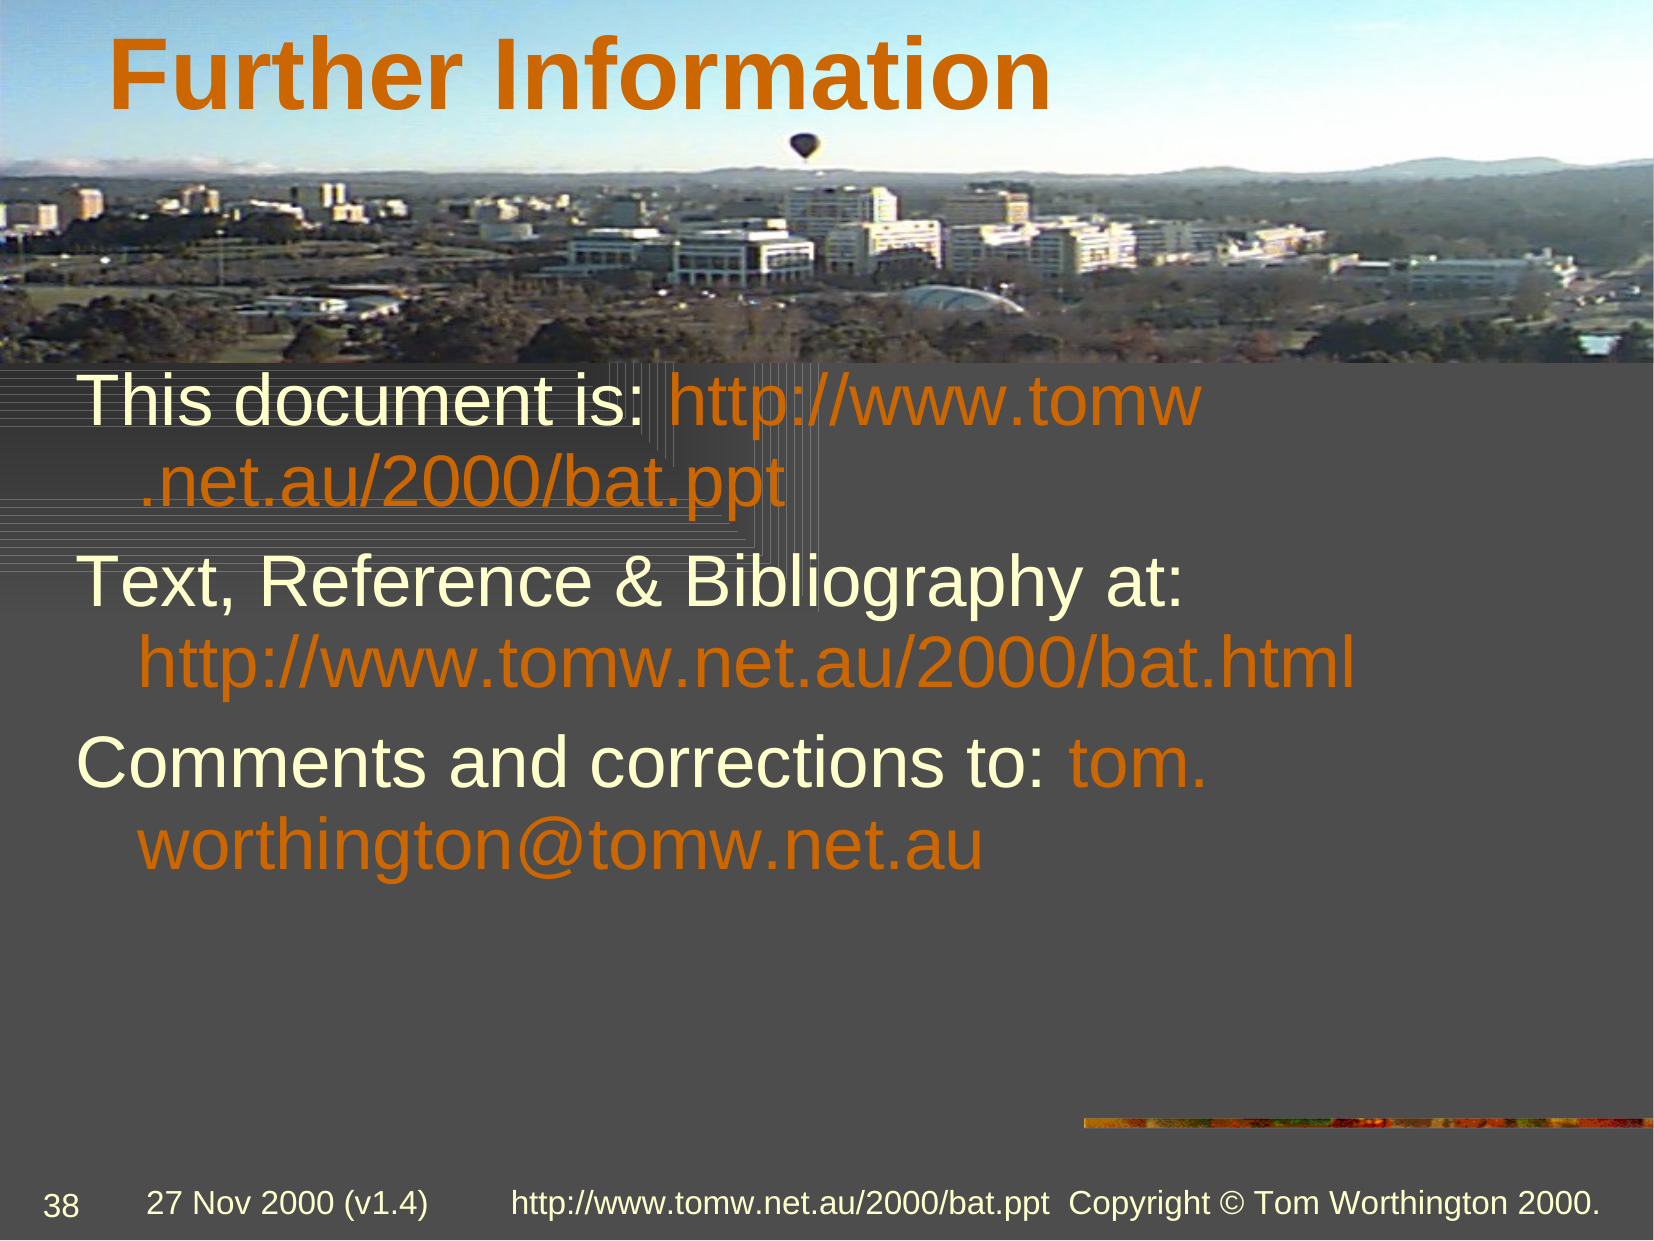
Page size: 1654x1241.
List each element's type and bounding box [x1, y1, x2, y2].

picture [1084, 1117, 1654, 1131]
picture [0, 0, 1654, 363]
